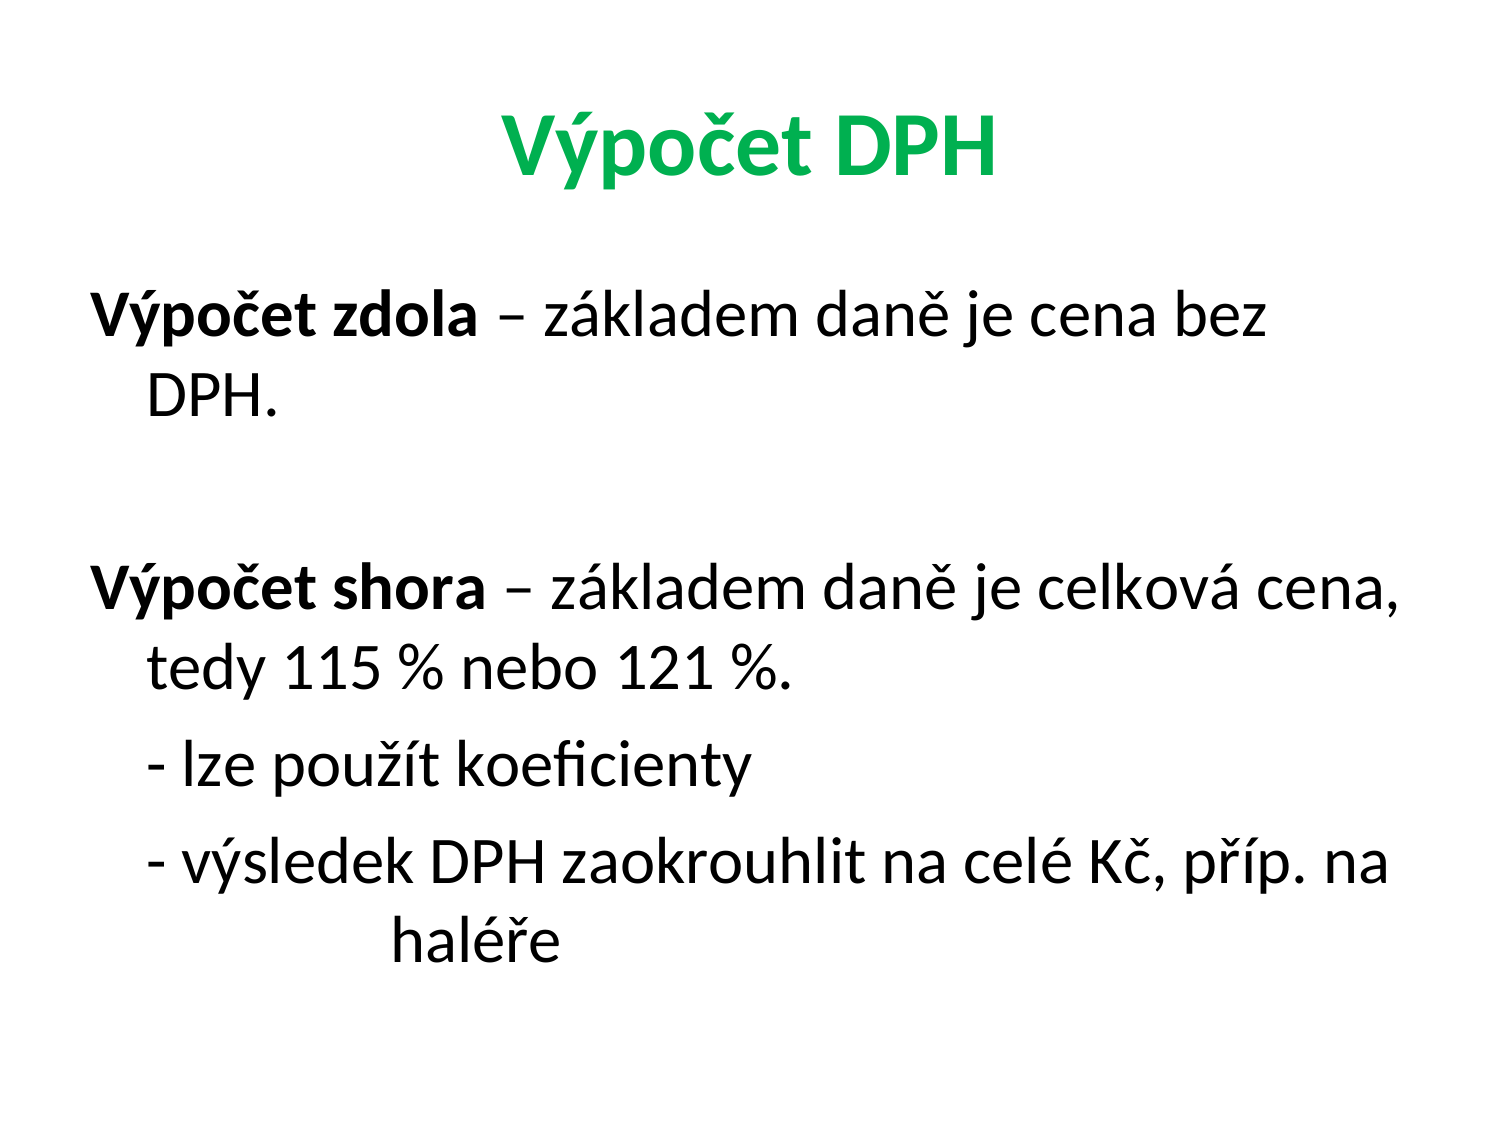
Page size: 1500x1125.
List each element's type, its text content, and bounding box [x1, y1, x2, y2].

title Výpočet DPH [75, 45, 1426, 233]
list Výpočet zdola – základem daně je cena bez DPH. Výpočet shora – základem daně je celková cena, tedy 115 % nebo 121 %. - lze použít koeficienty - výsledek DPH zaokrouhlit na celé Kč, příp. na haléře [75, 262, 1426, 1006]
